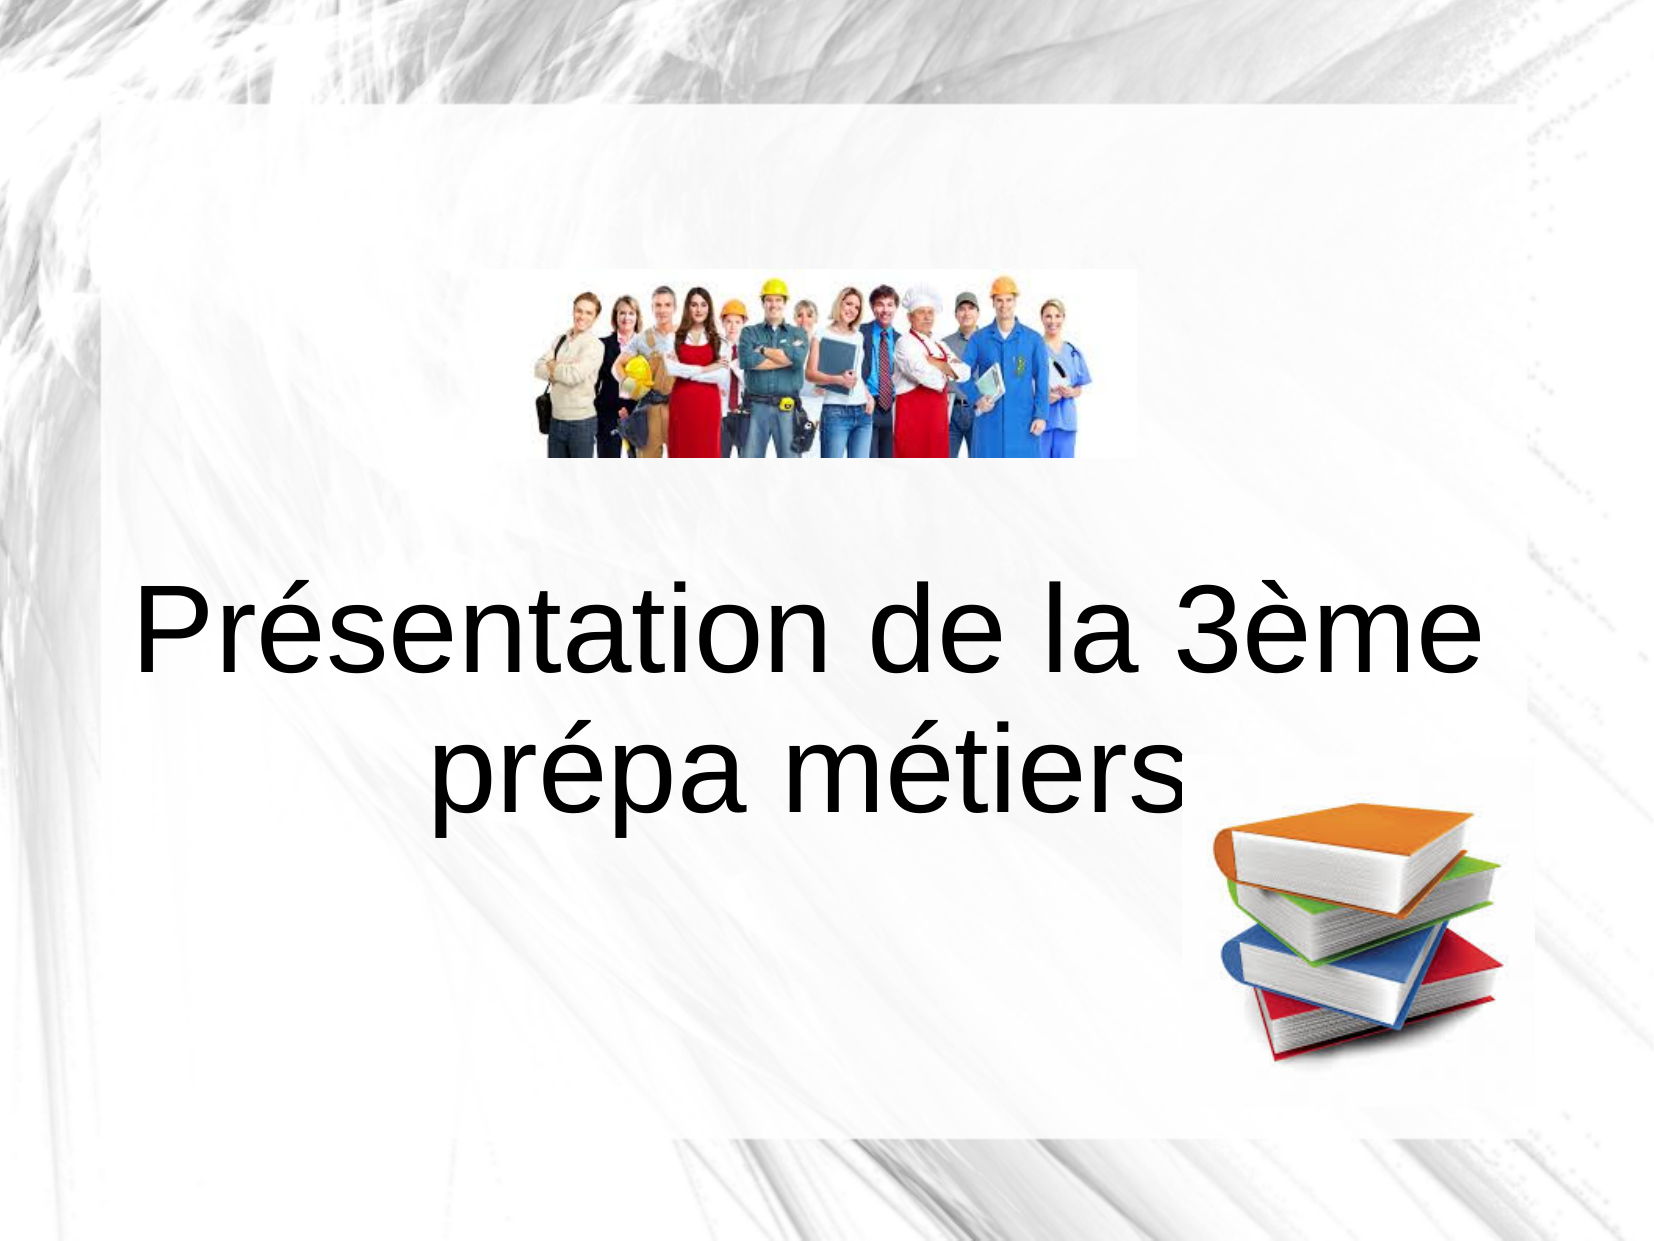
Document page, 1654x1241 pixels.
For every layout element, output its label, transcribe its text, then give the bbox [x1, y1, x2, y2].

picture [0, 0, 1654, 1241]
subtitle Présentation de la 3ème prépa métiers [82, 290, 1571, 1109]
